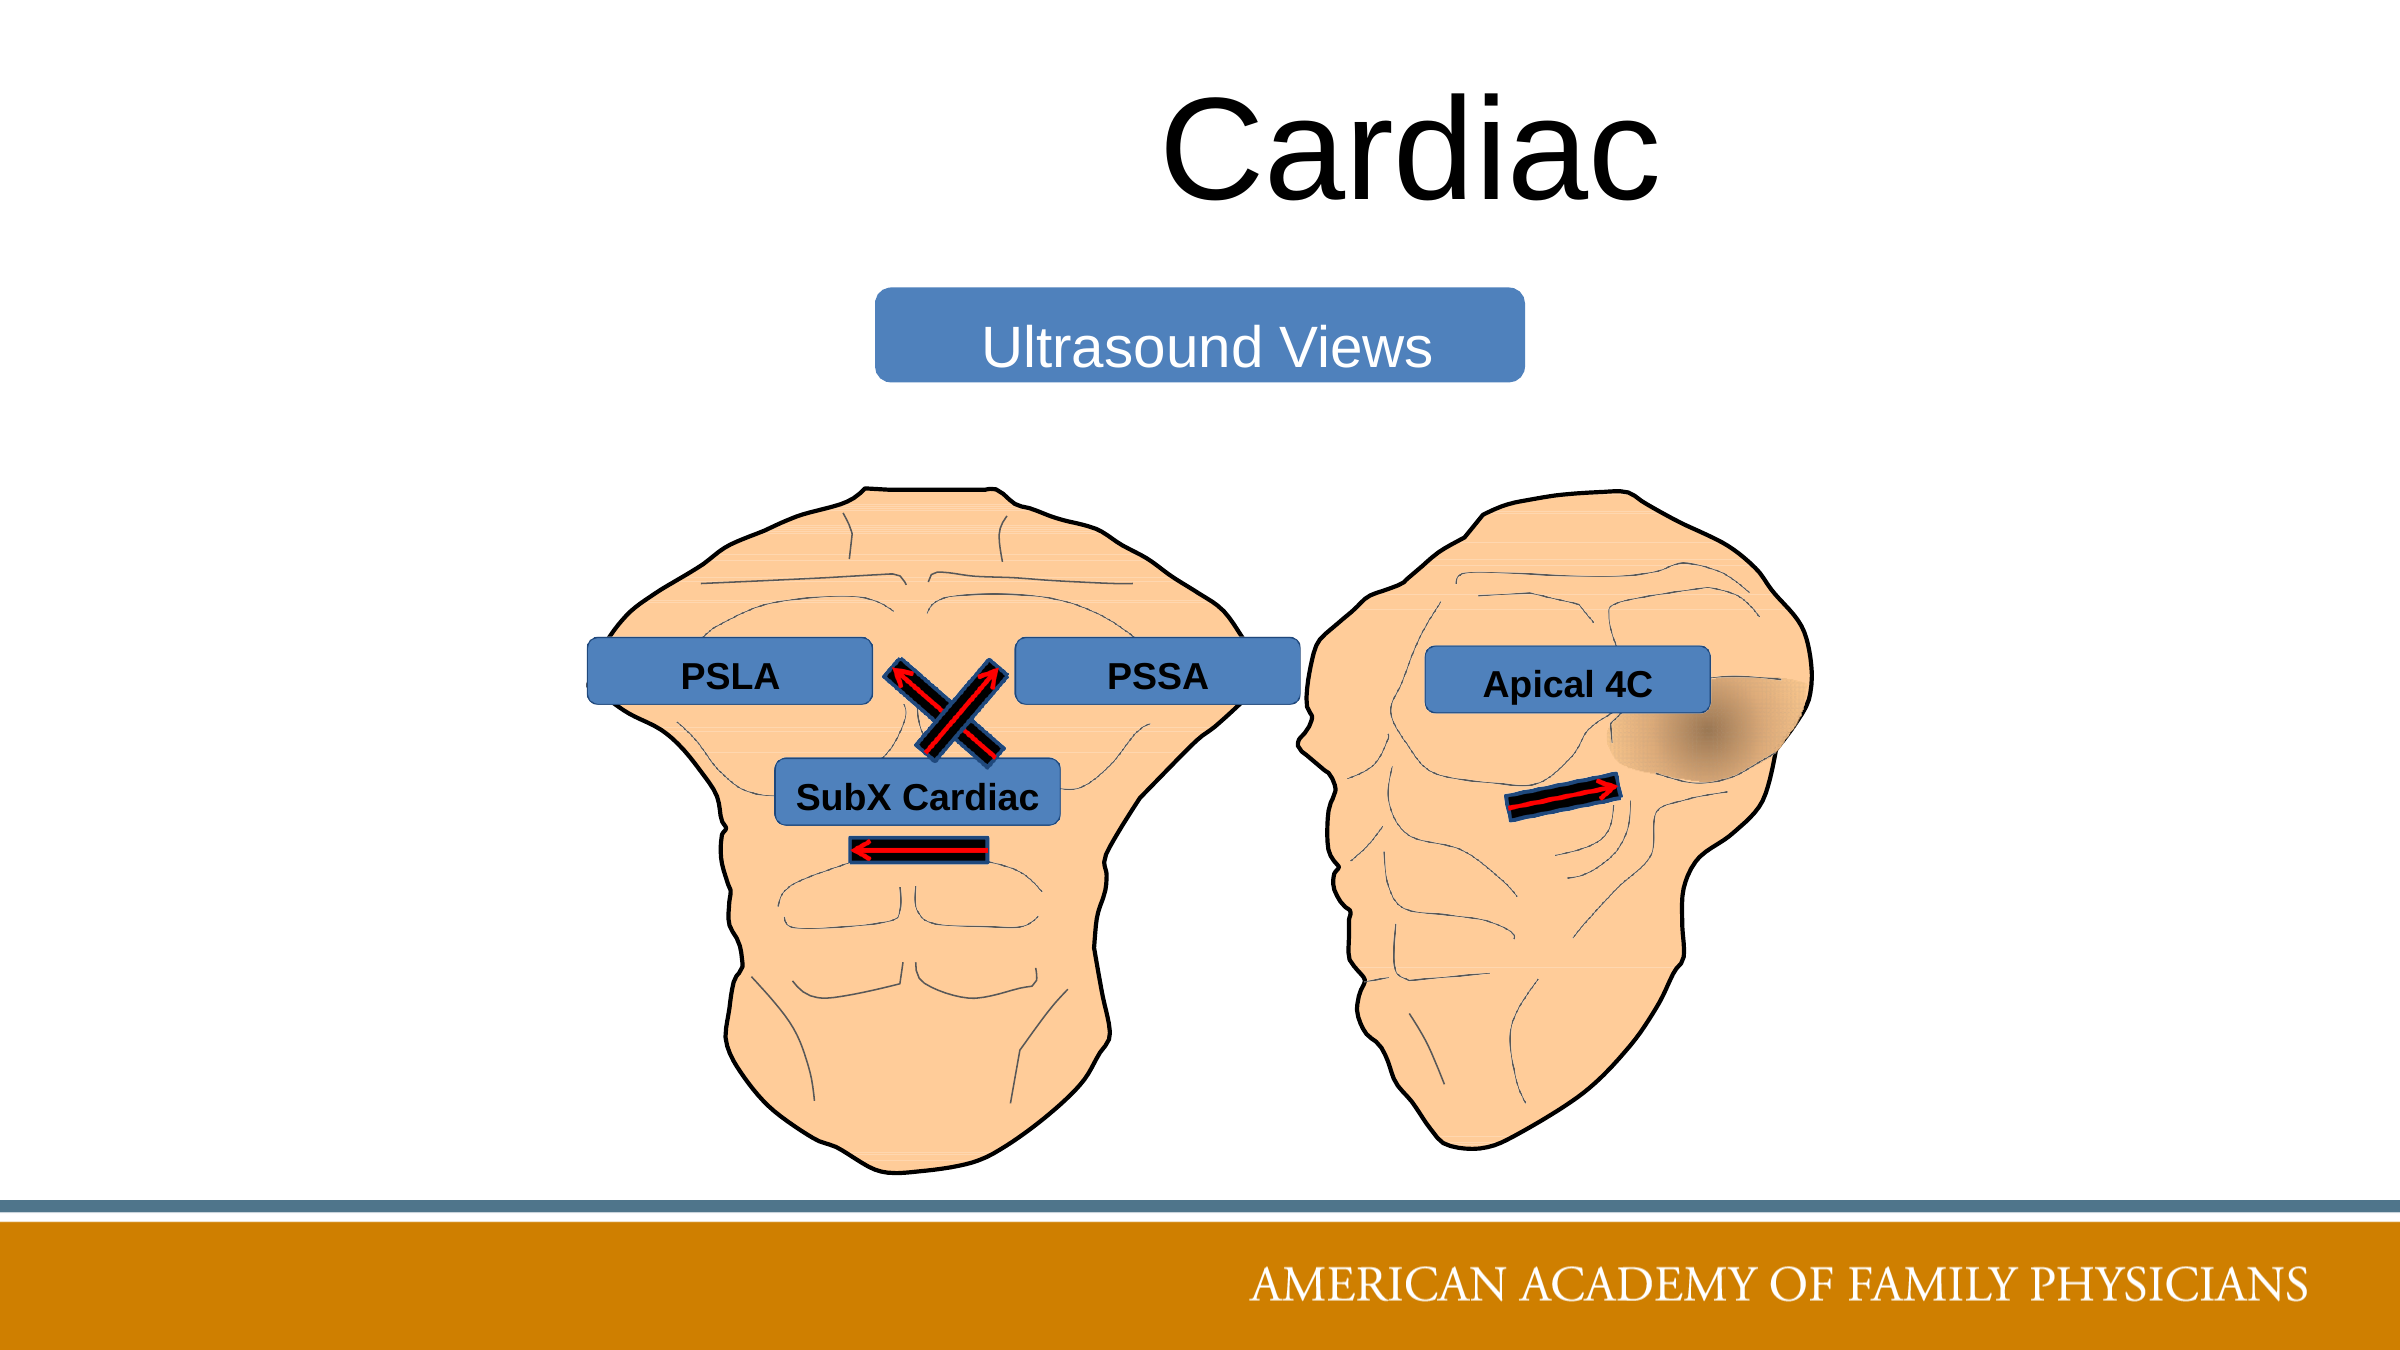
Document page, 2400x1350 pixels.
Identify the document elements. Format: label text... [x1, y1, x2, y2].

picture [0, 1200, 2400, 1350]
text_box PSLA [678, 652, 783, 698]
text_box SubX Cardiac [793, 772, 1042, 818]
text_box Apical 4C [1480, 660, 1656, 706]
text_box [586, 491, 1809, 1171]
text_box [875, 287, 1526, 383]
text_box PSSA [1105, 652, 1212, 698]
title Cardiac [120, 54, 2280, 280]
text_box Ultrasound Views [979, 309, 1437, 380]
